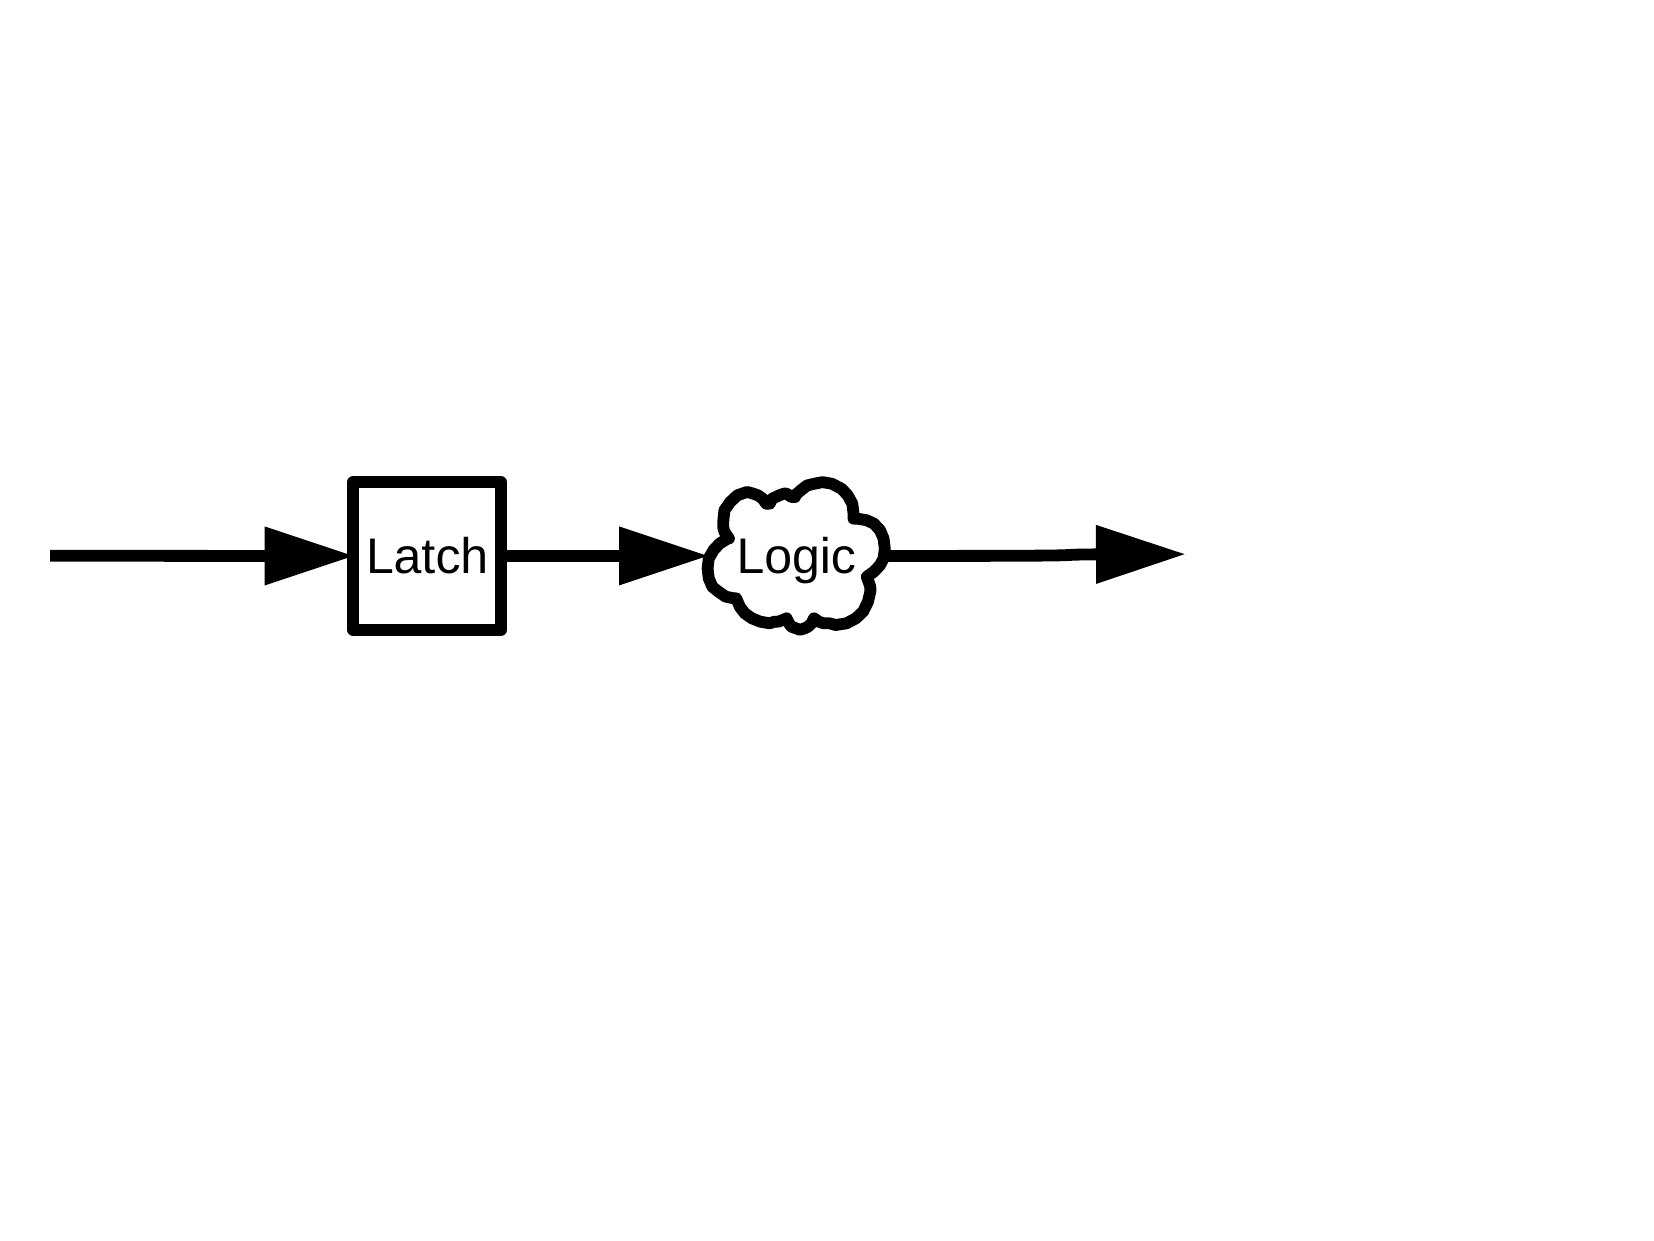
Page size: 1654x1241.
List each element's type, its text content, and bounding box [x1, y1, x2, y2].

text_box Latch [353, 482, 501, 630]
text_box Logic [707, 482, 885, 630]
